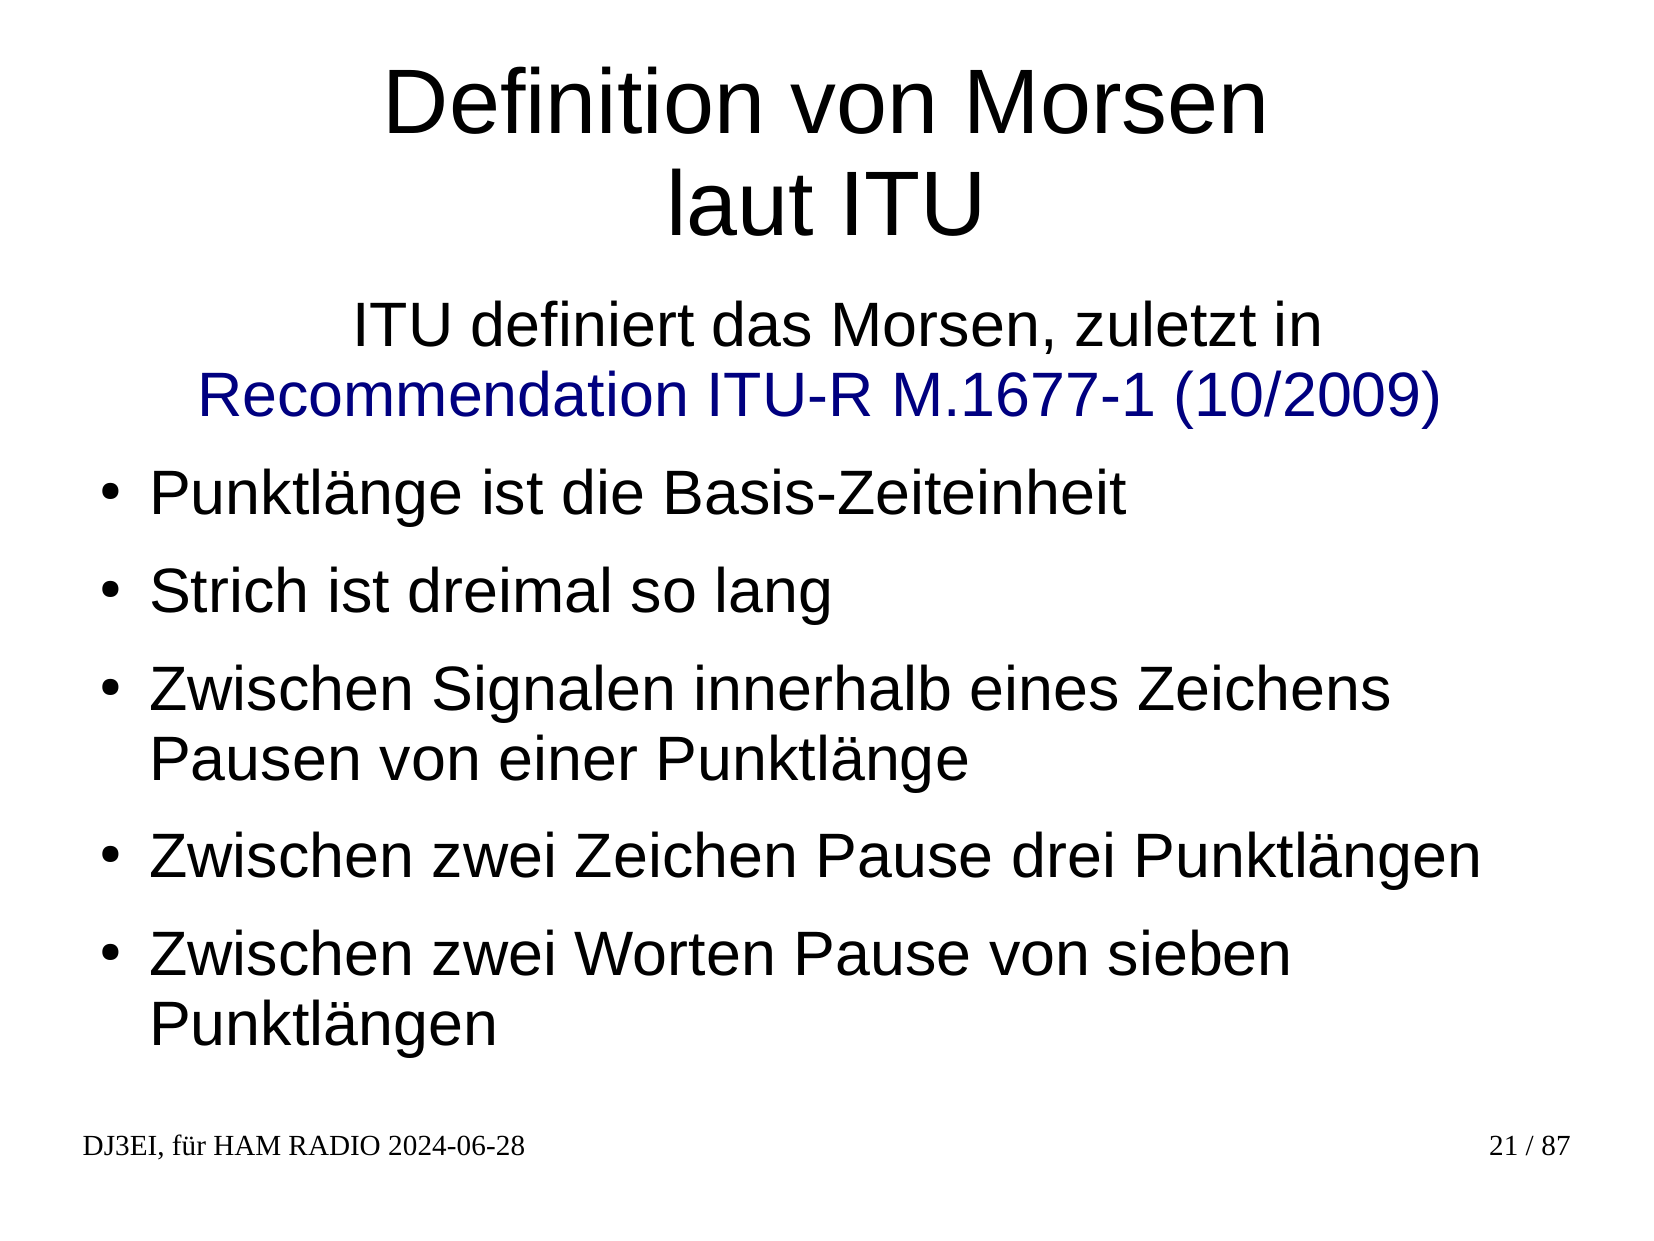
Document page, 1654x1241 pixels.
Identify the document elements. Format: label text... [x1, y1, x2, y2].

title Definition von Morsen laut ITU [82, 49, 1571, 257]
list ITU definiert das Morsen, zuletzt in Recommendation ITU-R M.1677-1 (10/2009) Punktlänge ist die Basis-Zeiteinheit Strich ist dreimal so lang Zwischen Signalen innerhalb eines Zeichens Pausen von einer Punktlänge Zwischen zwei Zeichen Pause drei Punktlängen Zwischen zwei Worten Pause von sieben Punktlängen [82, 290, 1595, 1063]
